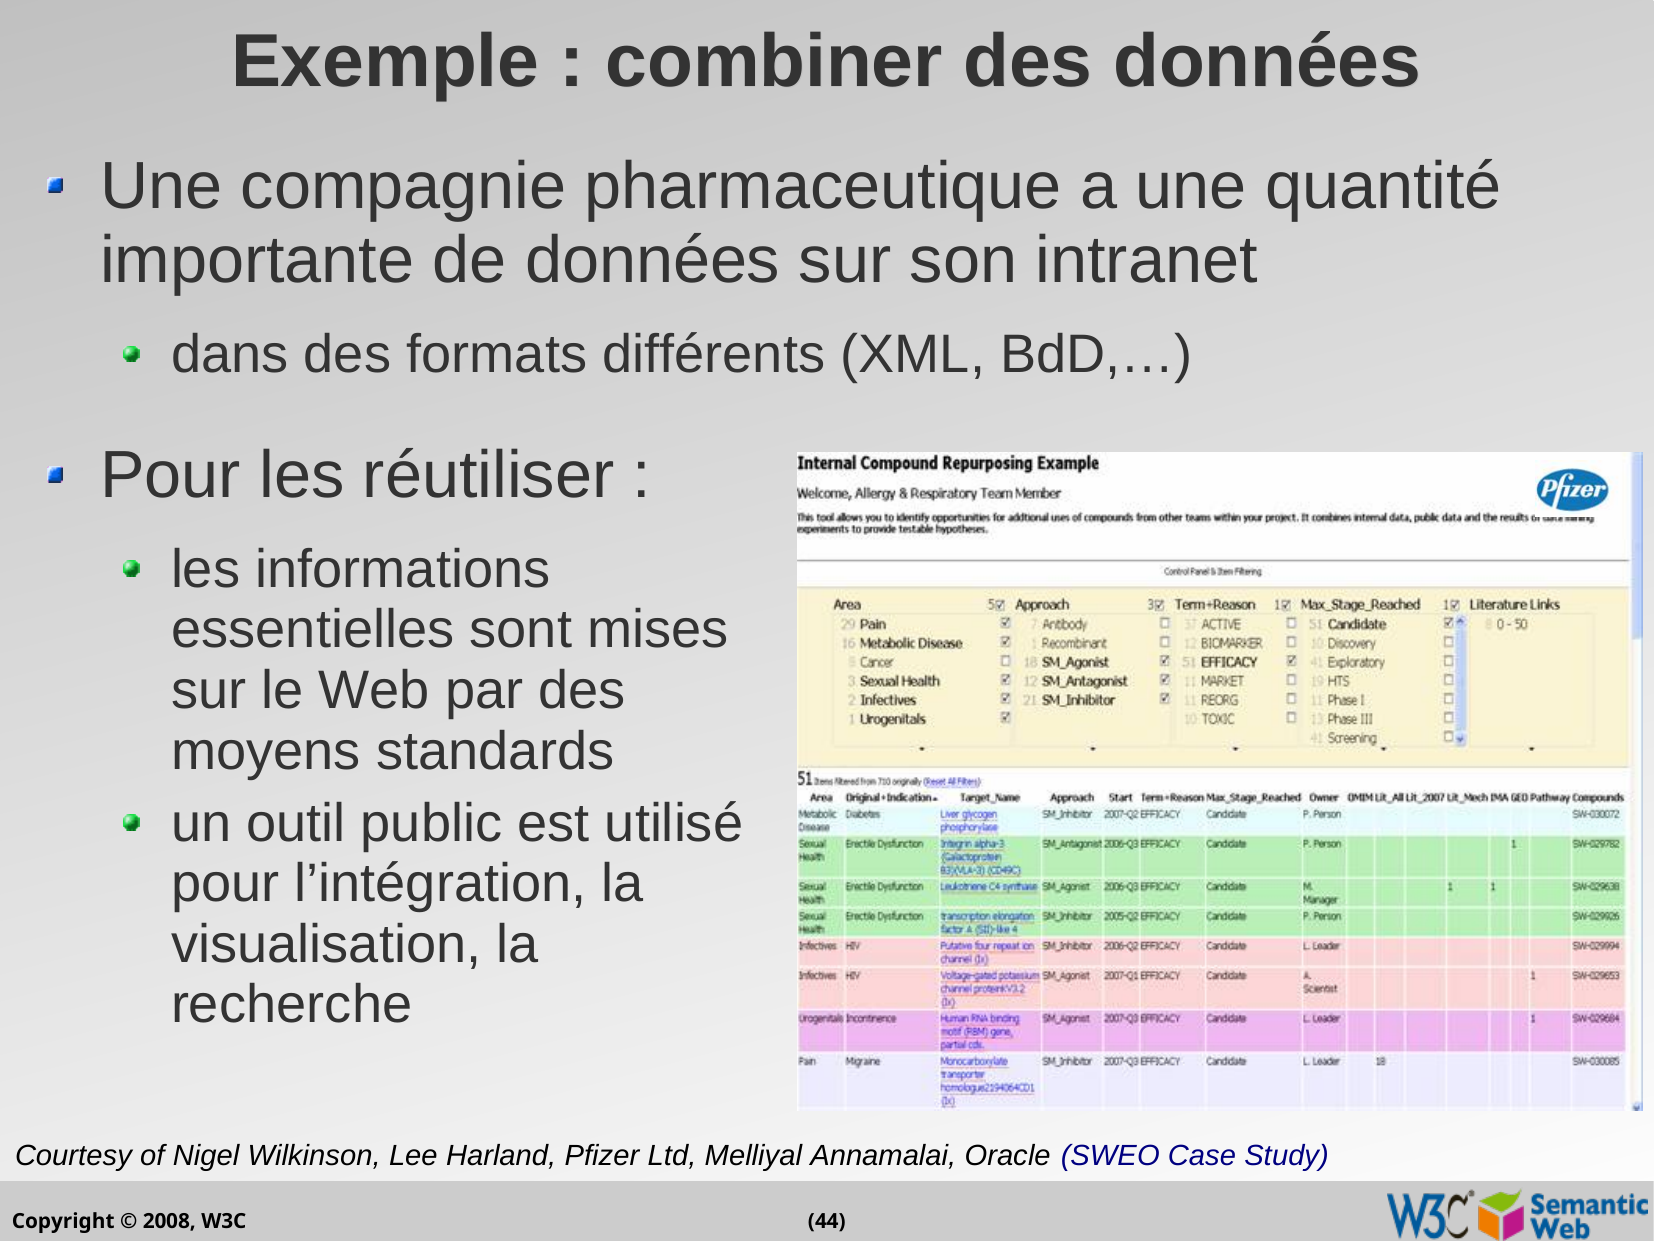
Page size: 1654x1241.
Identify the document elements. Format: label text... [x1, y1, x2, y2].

list Une compagnie pharmaceutique a une quantité importante de données sur son intranet dans des formats différents (XML, BdD,…) [29, 147, 1624, 502]
picture [1387, 1187, 1648, 1241]
title Exemple : combiner des données [0, 0, 1654, 119]
list Pour les réutiliser : les informations essentielles sont mises sur le Web par des moyens standards un outil public est utilisé pour l’intégration, la visualisation, la recherche [29, 437, 768, 1134]
text_box Courtesy of Nigel Wilkinson, Lee Harland, Pfizer Ltd, Melliyal Annamalai, Oracle (SWEO Case Study) [0, 1133, 1345, 1182]
picture [797, 452, 1643, 1111]
